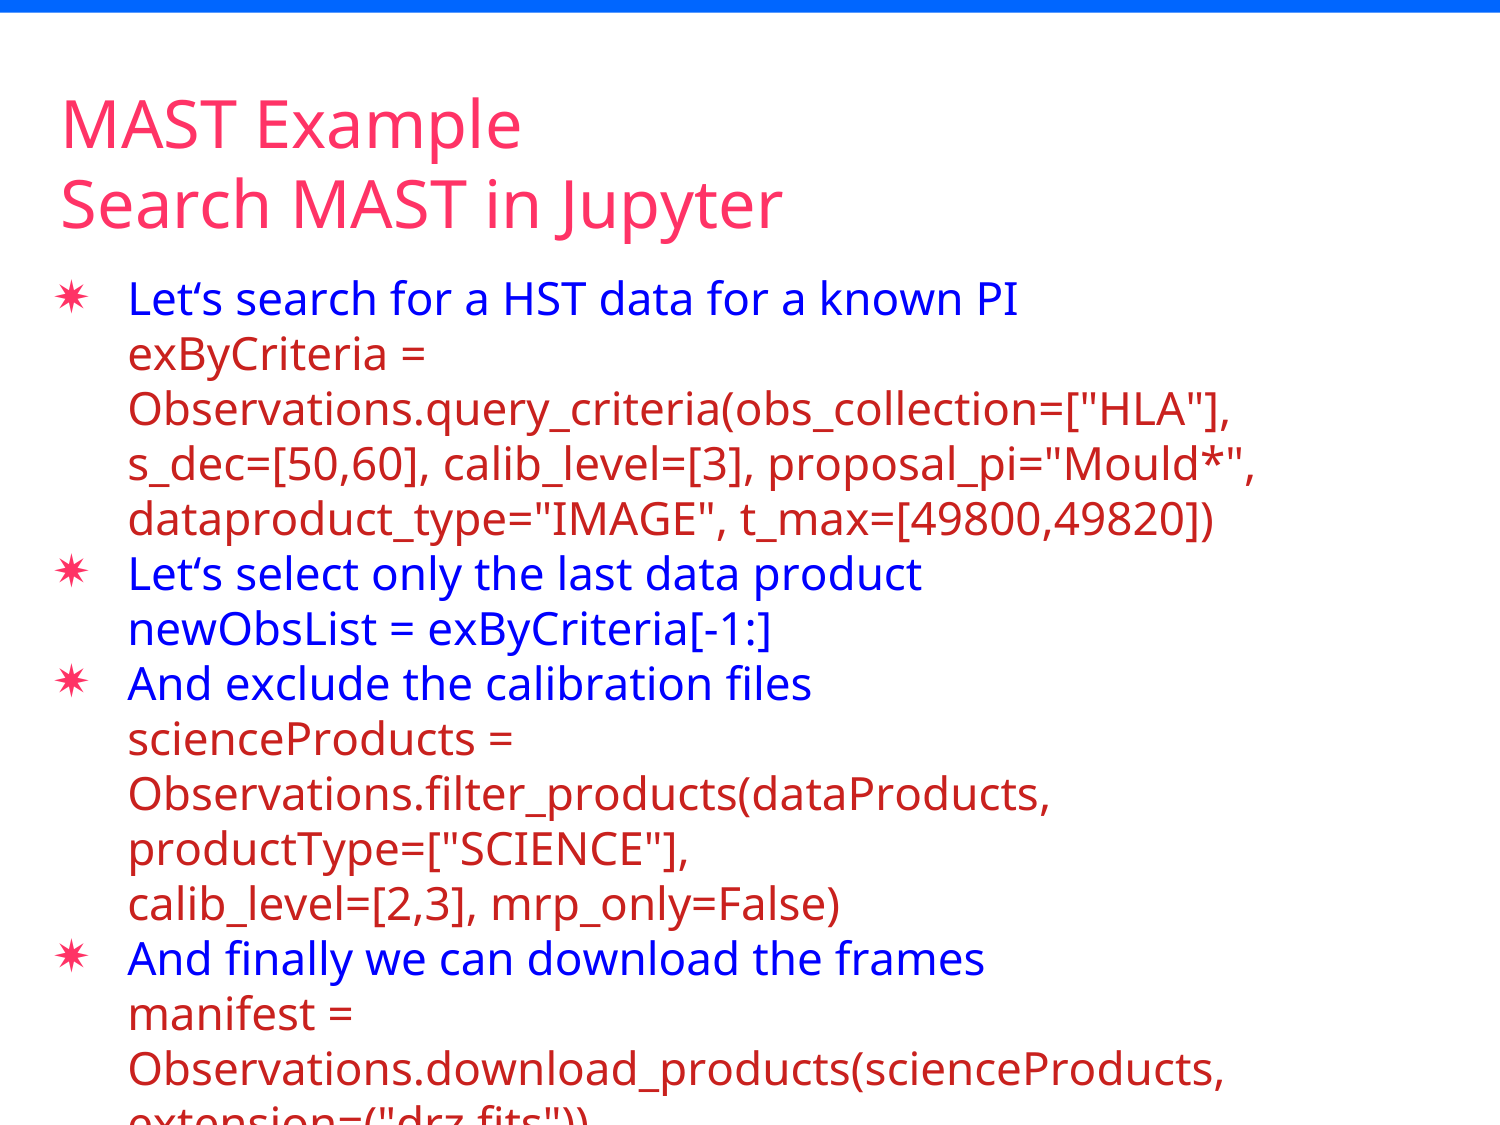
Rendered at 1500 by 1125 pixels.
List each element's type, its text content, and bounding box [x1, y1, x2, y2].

text_box MAST Example Search MAST in Jupyter [45, 75, 1051, 250]
text_box Let‘s search for a HST data for a known PI exByCriteria = Observations.query_criteria(obs_collection=["HLA"], s_dec=[50,60], calib_level=[3], proposal_pi="Mould*", dataproduct_type="IMAGE", t_max=[49800,49820]) Let‘s select only the last data product newObsList = exByCriteria[-1:] And exclude the calibration files scienceProducts = Observations.filter_products(dataProducts, productType=["SCIENCE"], calib_level=[2,3], mrp_only=False) And finally we can download the frames manifest = Observations.download_products(scienceProducts, extension=("drz.fits")) [37, 262, 1463, 1048]
